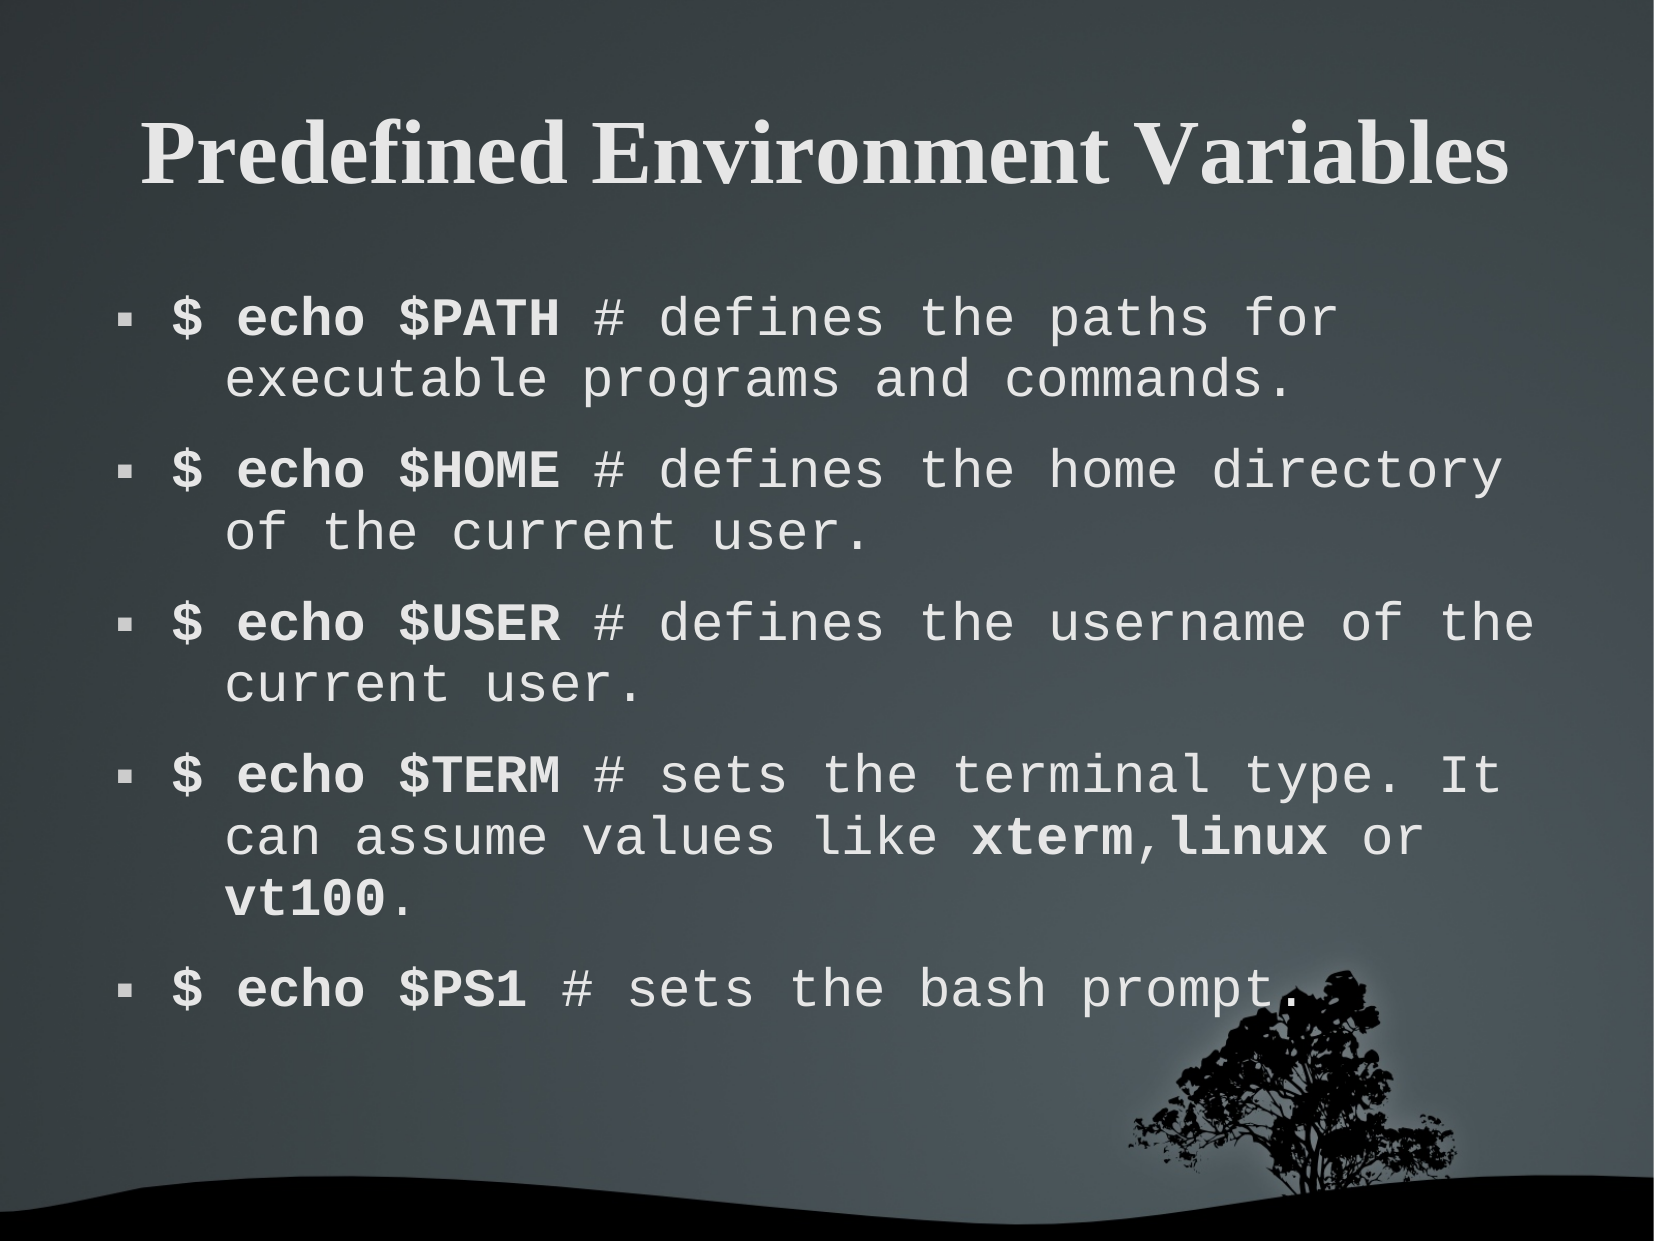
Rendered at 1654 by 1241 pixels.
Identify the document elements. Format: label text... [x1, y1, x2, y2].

title Predefined Environment Variables [82, 49, 1571, 257]
list $ echo $PATH # defines the paths for executable programs and commands. $ echo $HOME # defines the home directory of the current user. $ echo $USER # defines the username of the current user. $ echo $TERM # sets the terminal type. It can assume values like xterm,linux or vt100. $ echo $PS1 # sets the bash prompt. [82, 290, 1571, 1231]
picture [0, 0, 1654, 1241]
